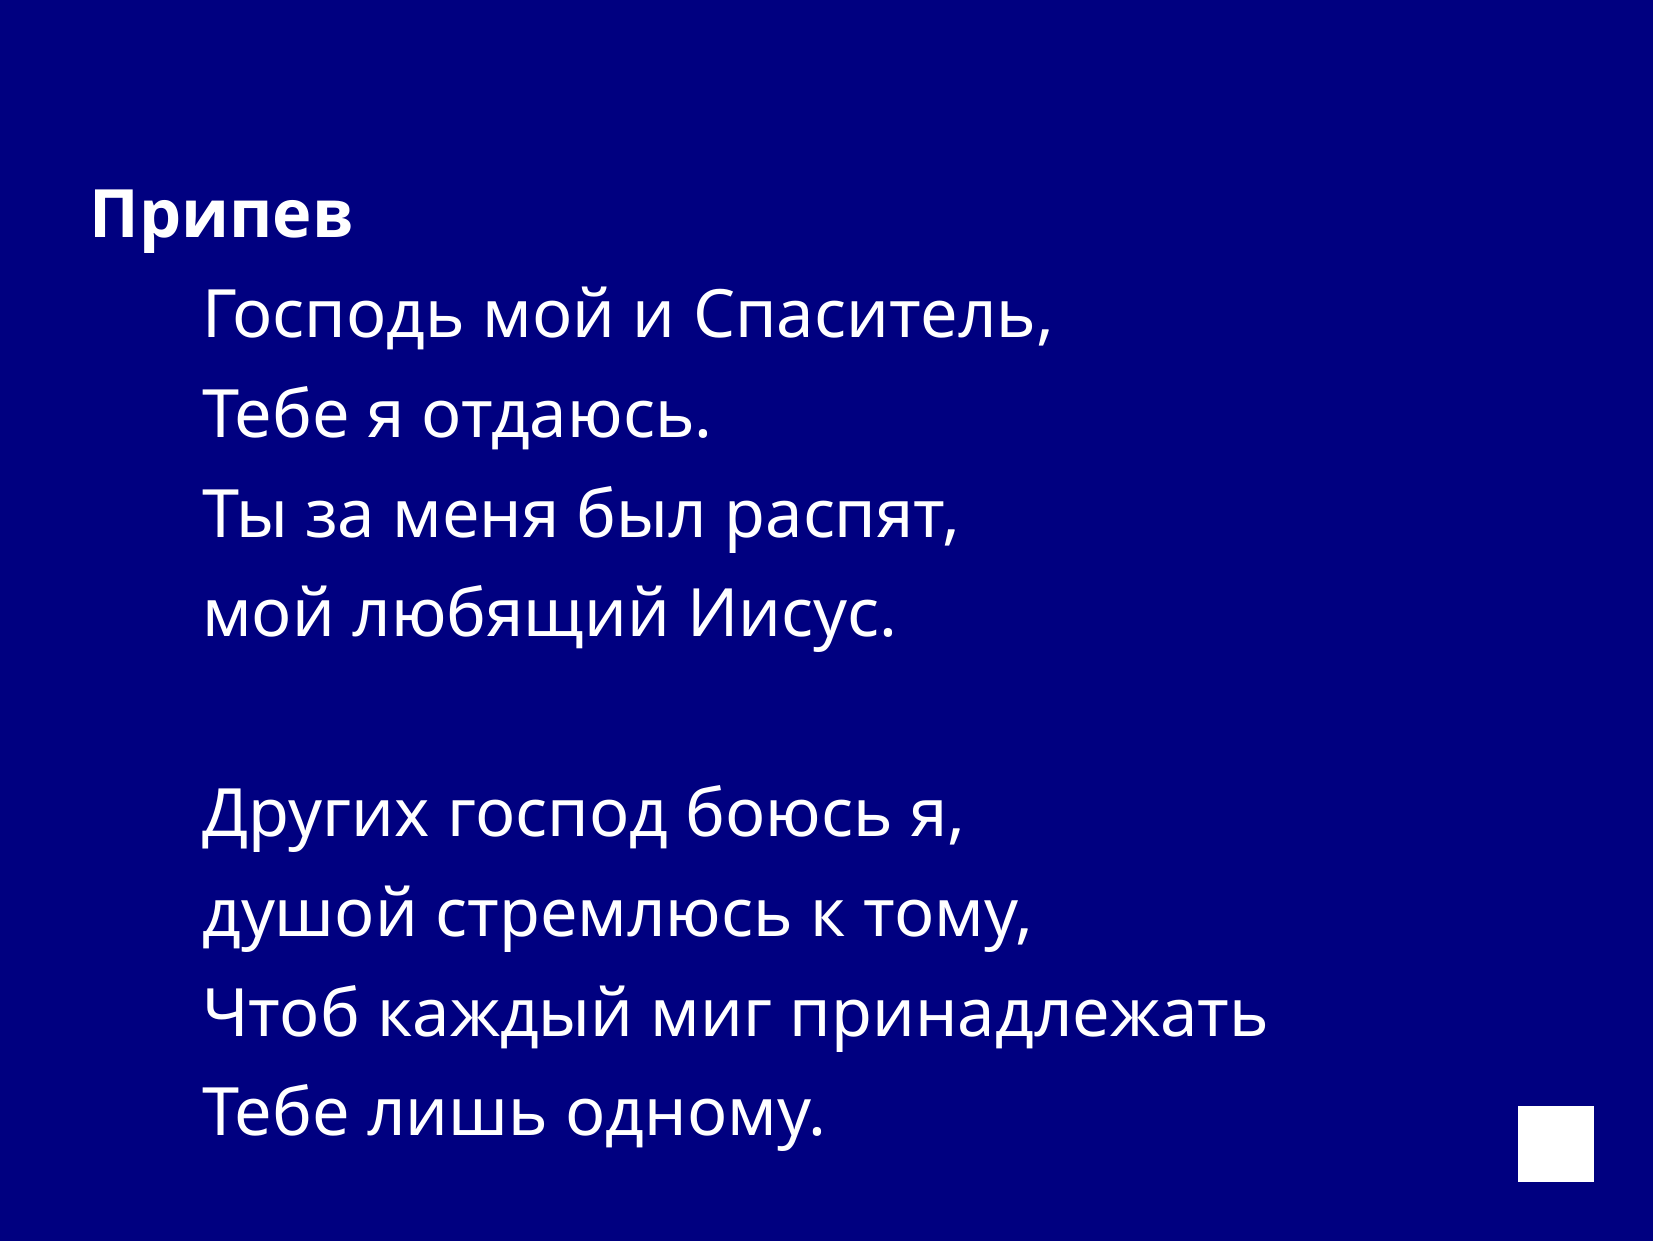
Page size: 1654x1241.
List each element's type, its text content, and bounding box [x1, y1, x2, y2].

text_box [1518, 1106, 1594, 1182]
text_box Припев Господь мой и Спаситель, Тебе я отдаюсь. Ты за меня был распят, мой любящий Иисус. Других господ боюсь я, душой стремлюсь к тому, Чтоб каждый миг принадлежать Тебе лишь одному. [75, 150, 1576, 1163]
